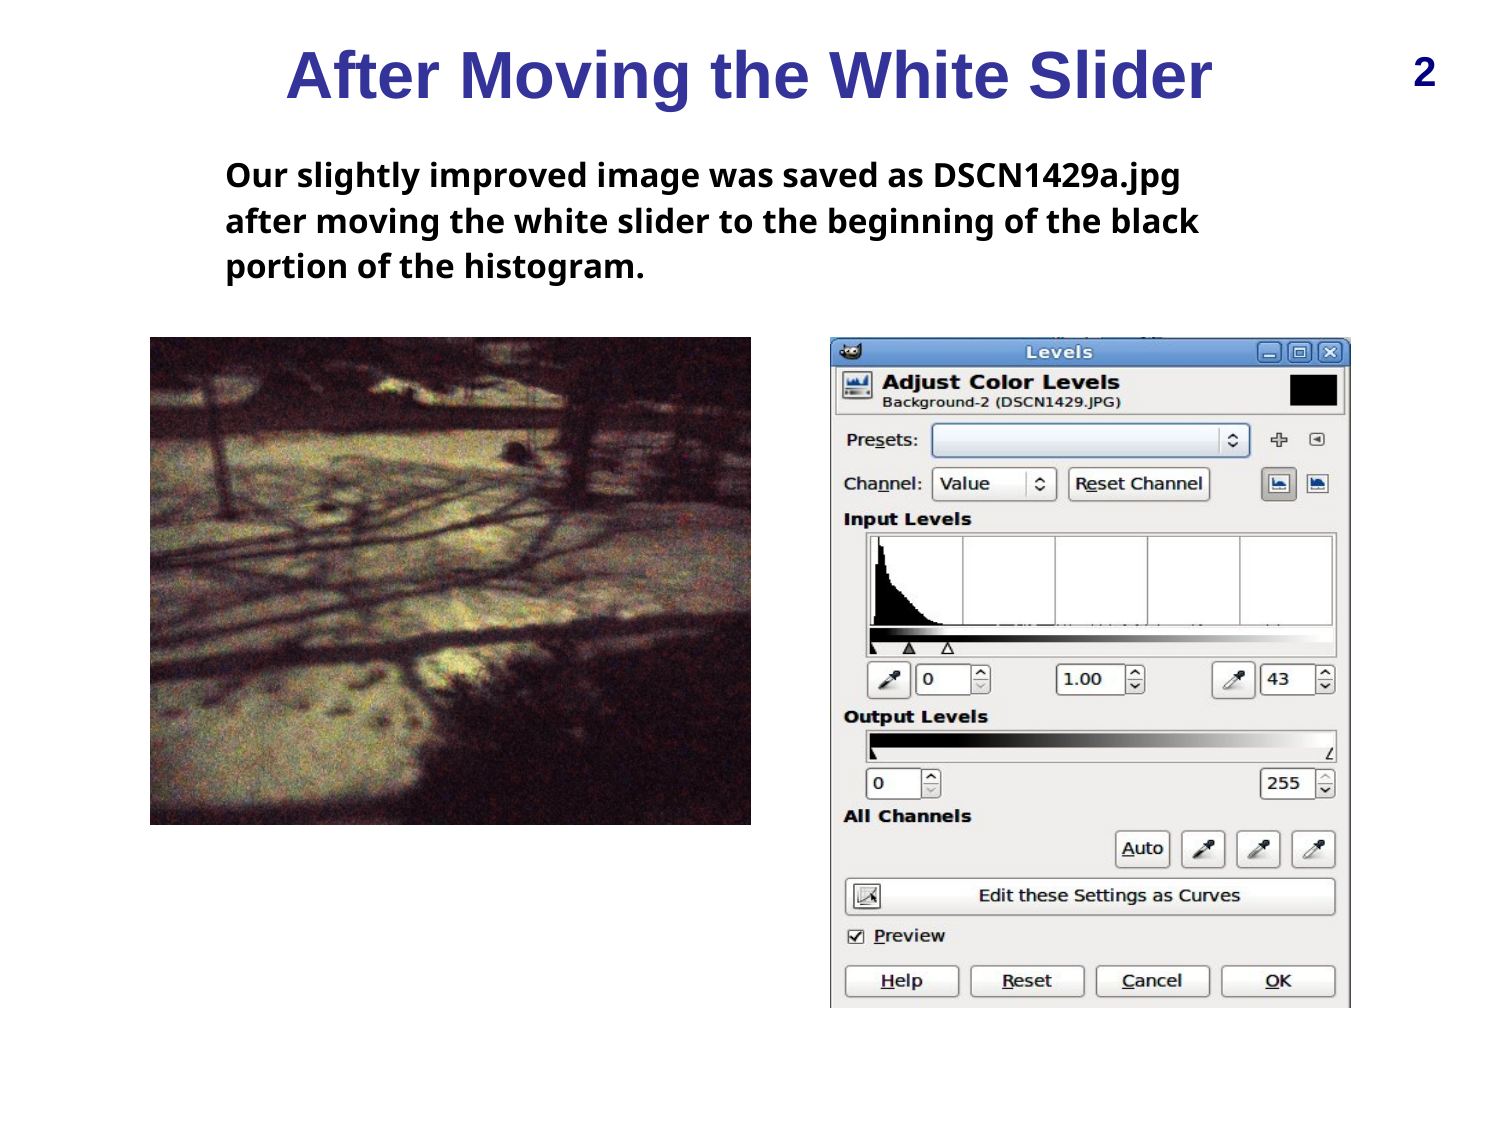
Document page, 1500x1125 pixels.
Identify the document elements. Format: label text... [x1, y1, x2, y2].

list Our slightly improved image was saved as DSCN1429a.jpg after moving the white slider to the beginning of the black portion of the histogram. [225, 152, 1238, 300]
picture [830, 337, 1351, 1008]
text_box 2 [1387, 37, 1463, 103]
title After Moving the White Slider [225, 37, 1276, 113]
picture [150, 337, 751, 826]
